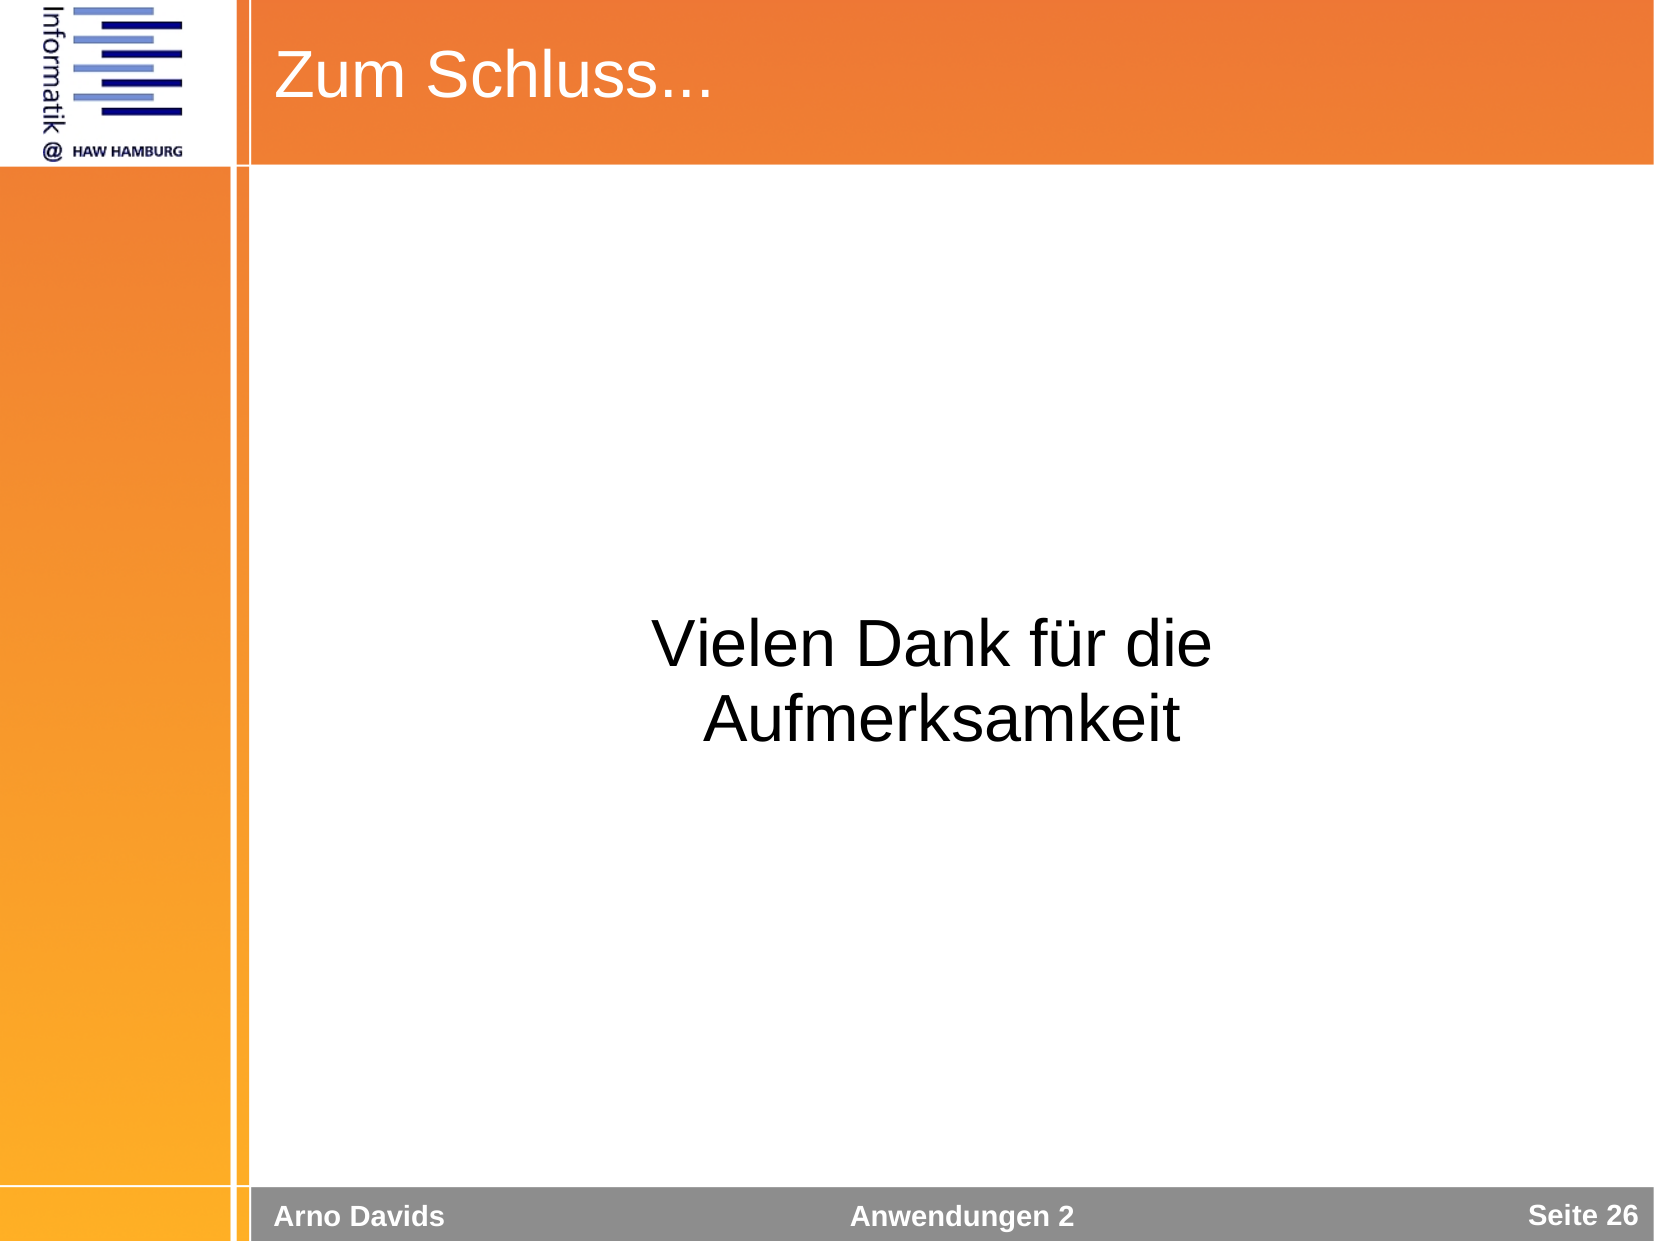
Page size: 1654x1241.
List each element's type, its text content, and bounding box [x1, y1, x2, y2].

picture [0, 0, 1654, 1241]
picture [43, 5, 186, 162]
title Zum Schluss... [274, 11, 1651, 137]
subtitle Vielen Dank für die Aufmerksamkeit [274, 187, 1576, 1175]
